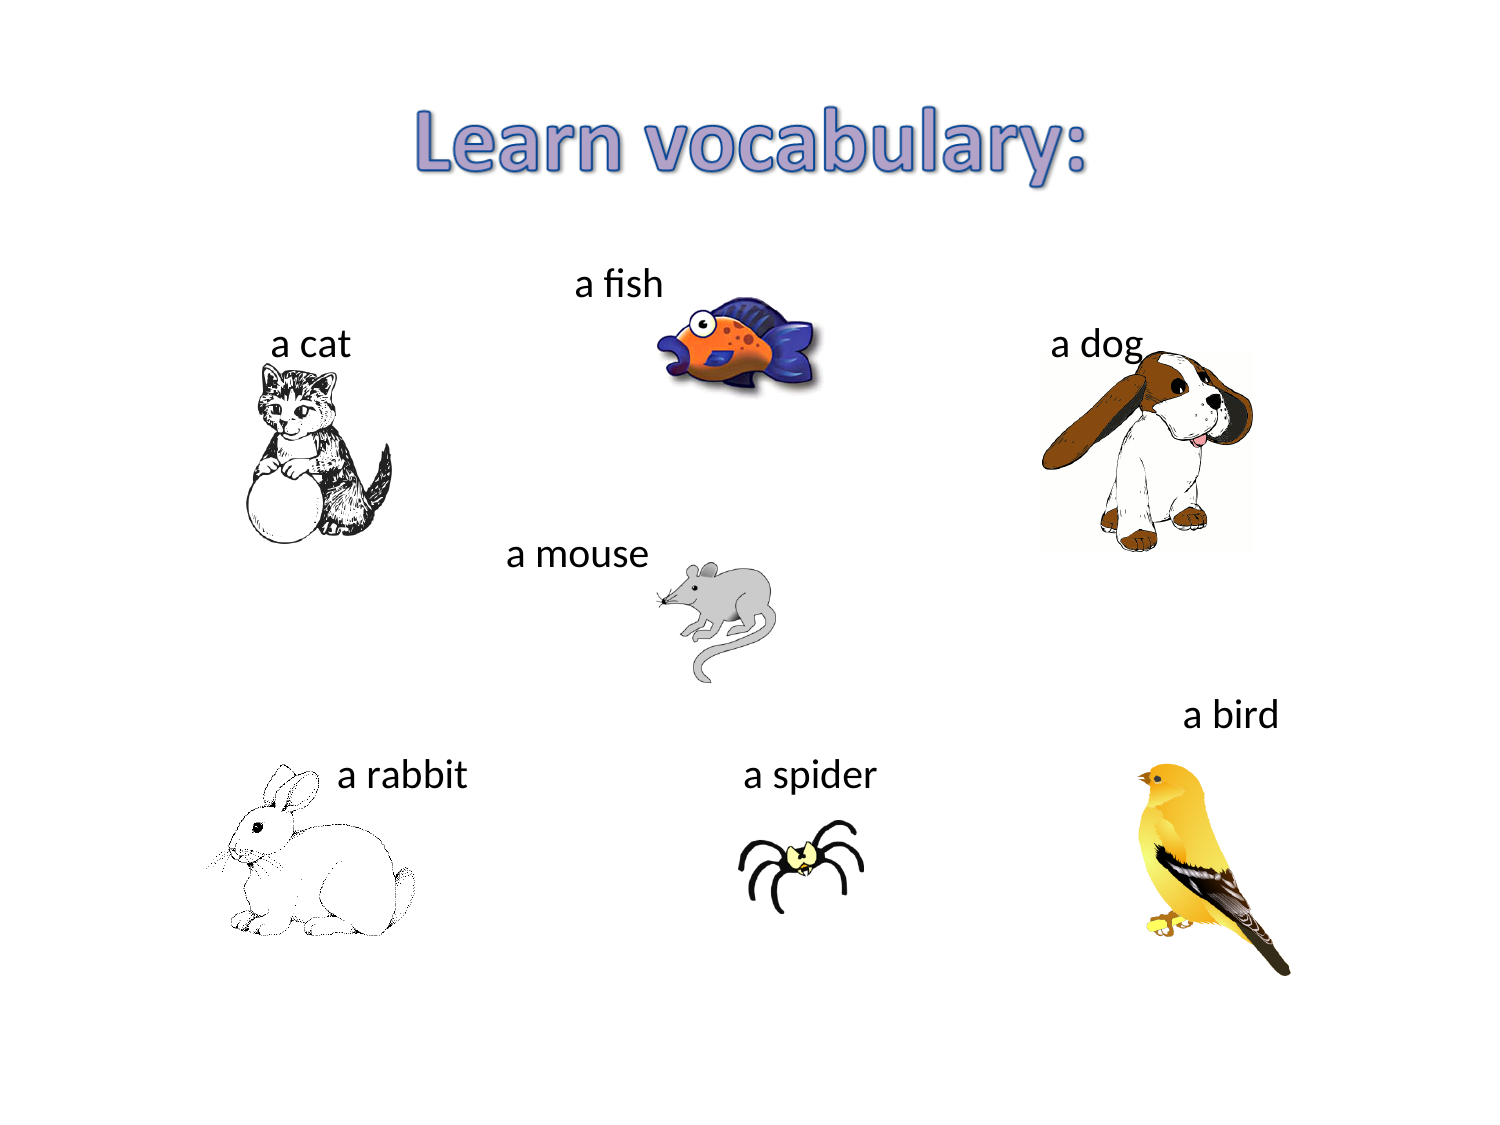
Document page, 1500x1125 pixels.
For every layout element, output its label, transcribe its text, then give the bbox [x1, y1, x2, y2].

picture [656, 562, 776, 683]
list a fish a cat a dog a mouse a bird a rabbit a spider [105, 187, 1430, 1067]
text_box [73, 43, 1427, 235]
